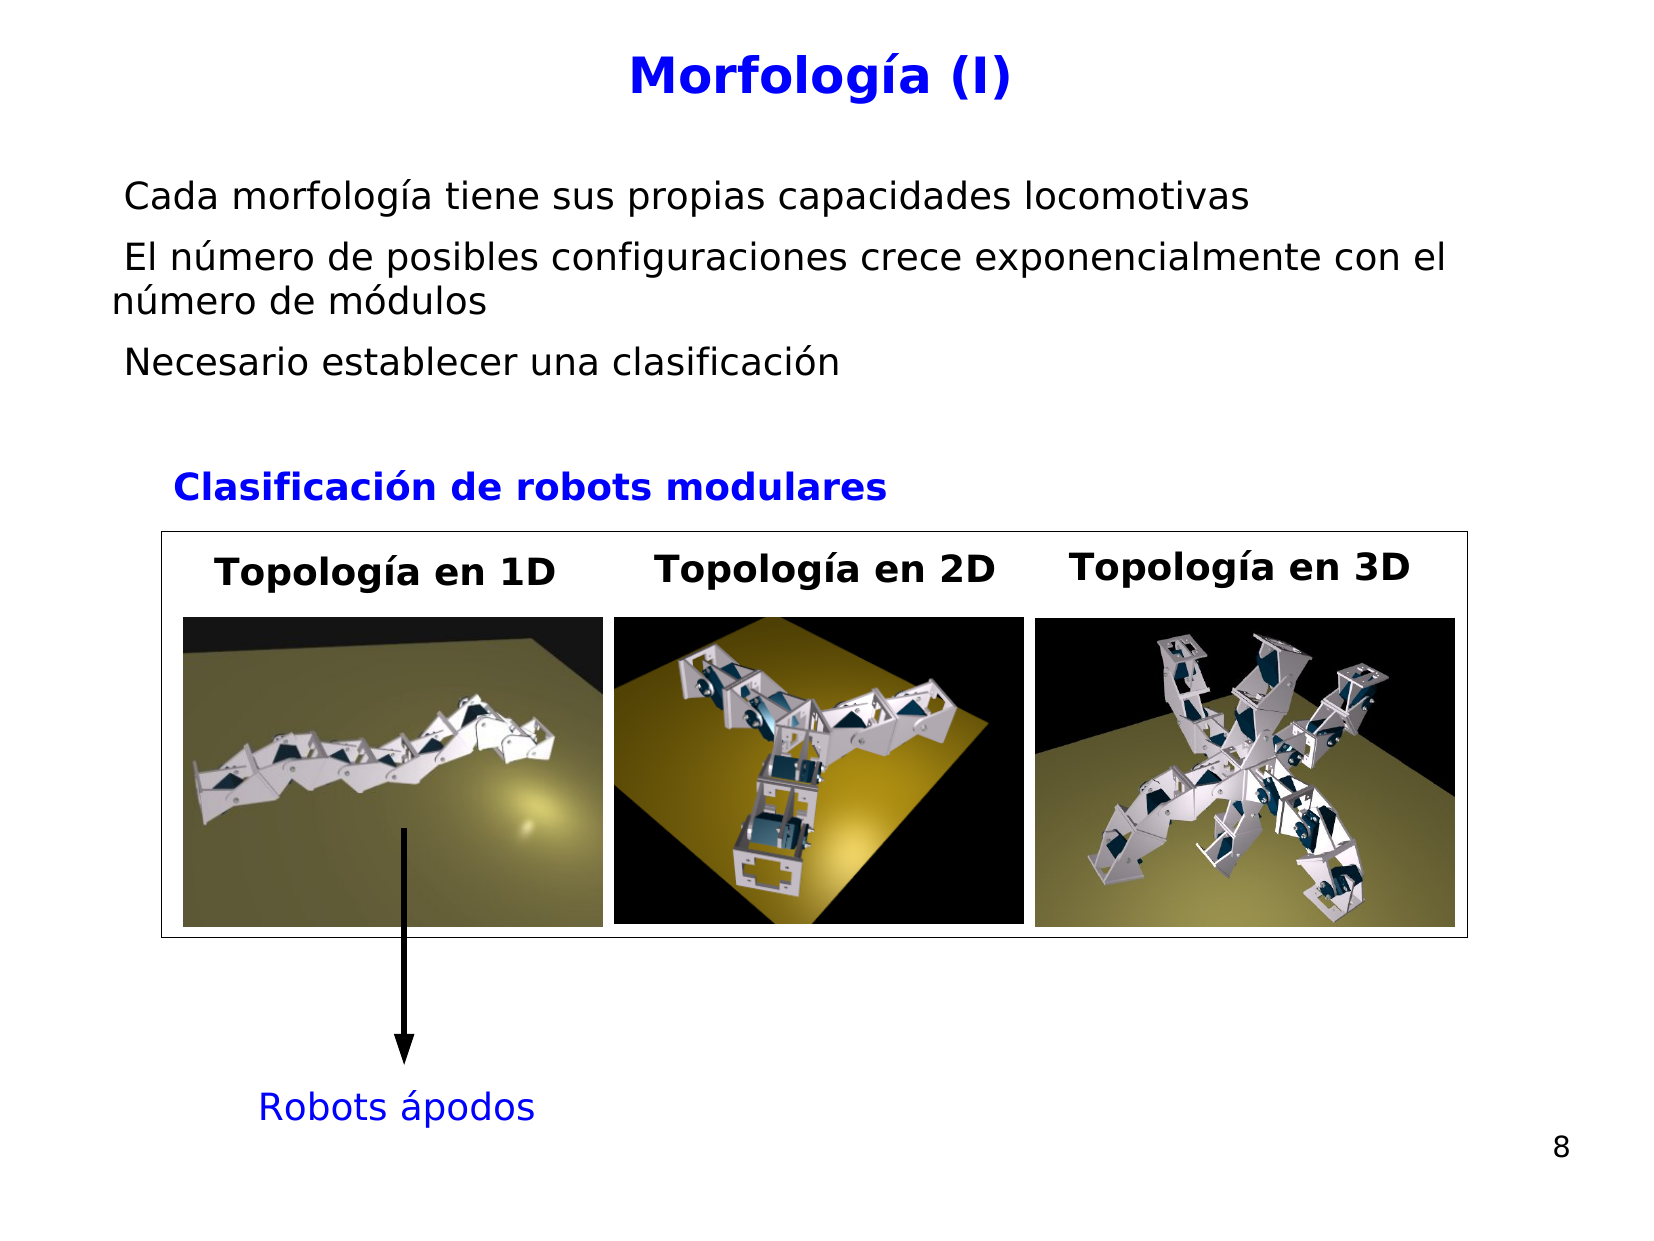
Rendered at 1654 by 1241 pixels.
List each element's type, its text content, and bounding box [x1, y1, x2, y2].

text_box Topología en 2D [639, 540, 1014, 599]
text_box Clasificación de robots modulares [158, 457, 1019, 517]
text_box Robots ápodos [243, 1078, 579, 1138]
text_box Topología en 1D [199, 543, 593, 602]
picture [614, 617, 1024, 924]
text_box Morfología (I) [614, 39, 1029, 113]
text_box Topología en 3D [1054, 538, 1432, 597]
picture [183, 617, 603, 927]
text_box Cada morfología tiene sus propias capacidades locomotivas El número de posibles configuraciones crece exponencialmente con el número de módulos Necesario establecer una clasificación [96, 167, 1582, 392]
picture [1035, 618, 1455, 927]
